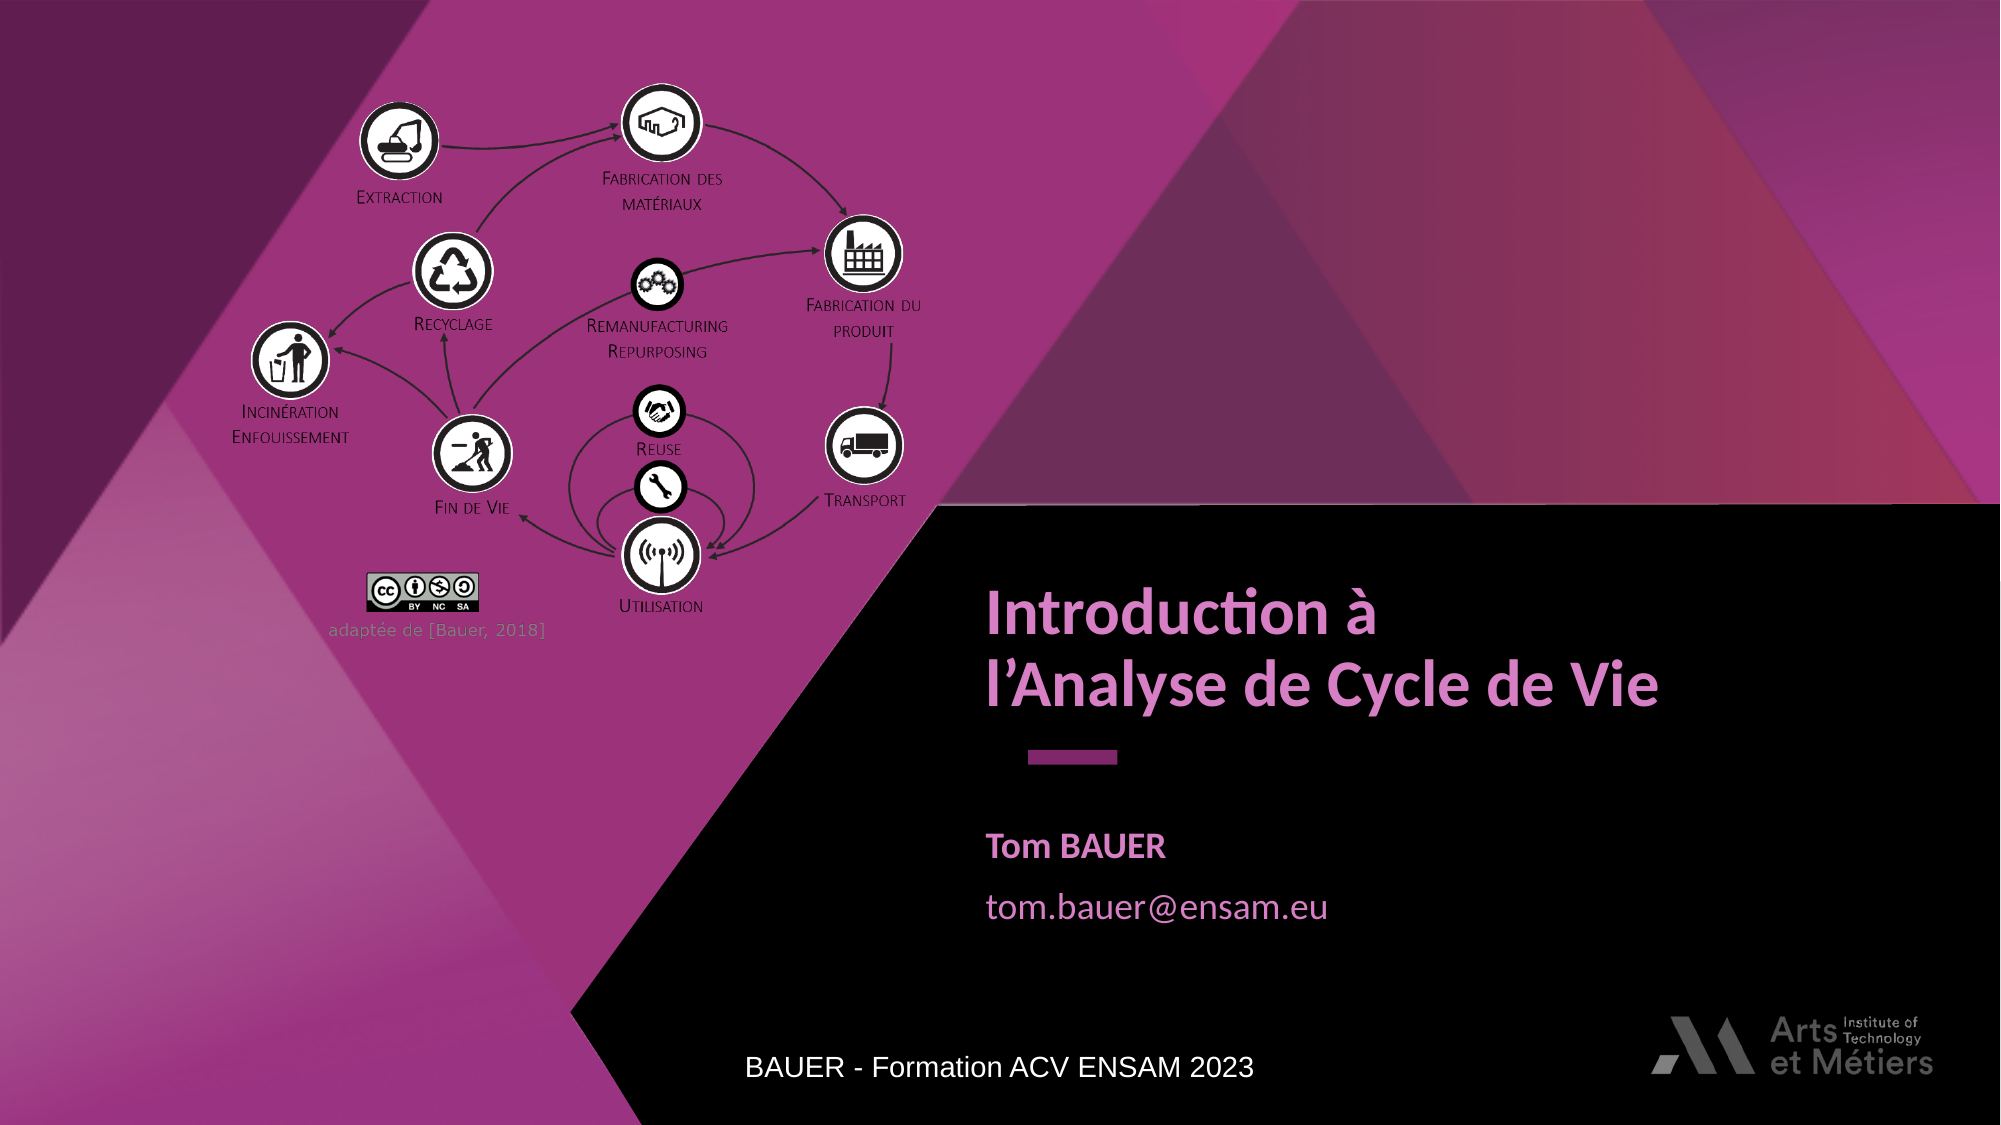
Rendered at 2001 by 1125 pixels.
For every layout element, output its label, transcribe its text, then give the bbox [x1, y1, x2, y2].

list Introduction à l’Analyse de Cycle de Vie [970, 569, 1991, 776]
list Tom BAUER tom.bauer@ensam.eu [970, 818, 1828, 985]
picture [0, 0, 2000, 1125]
picture [1631, 997, 1952, 1093]
